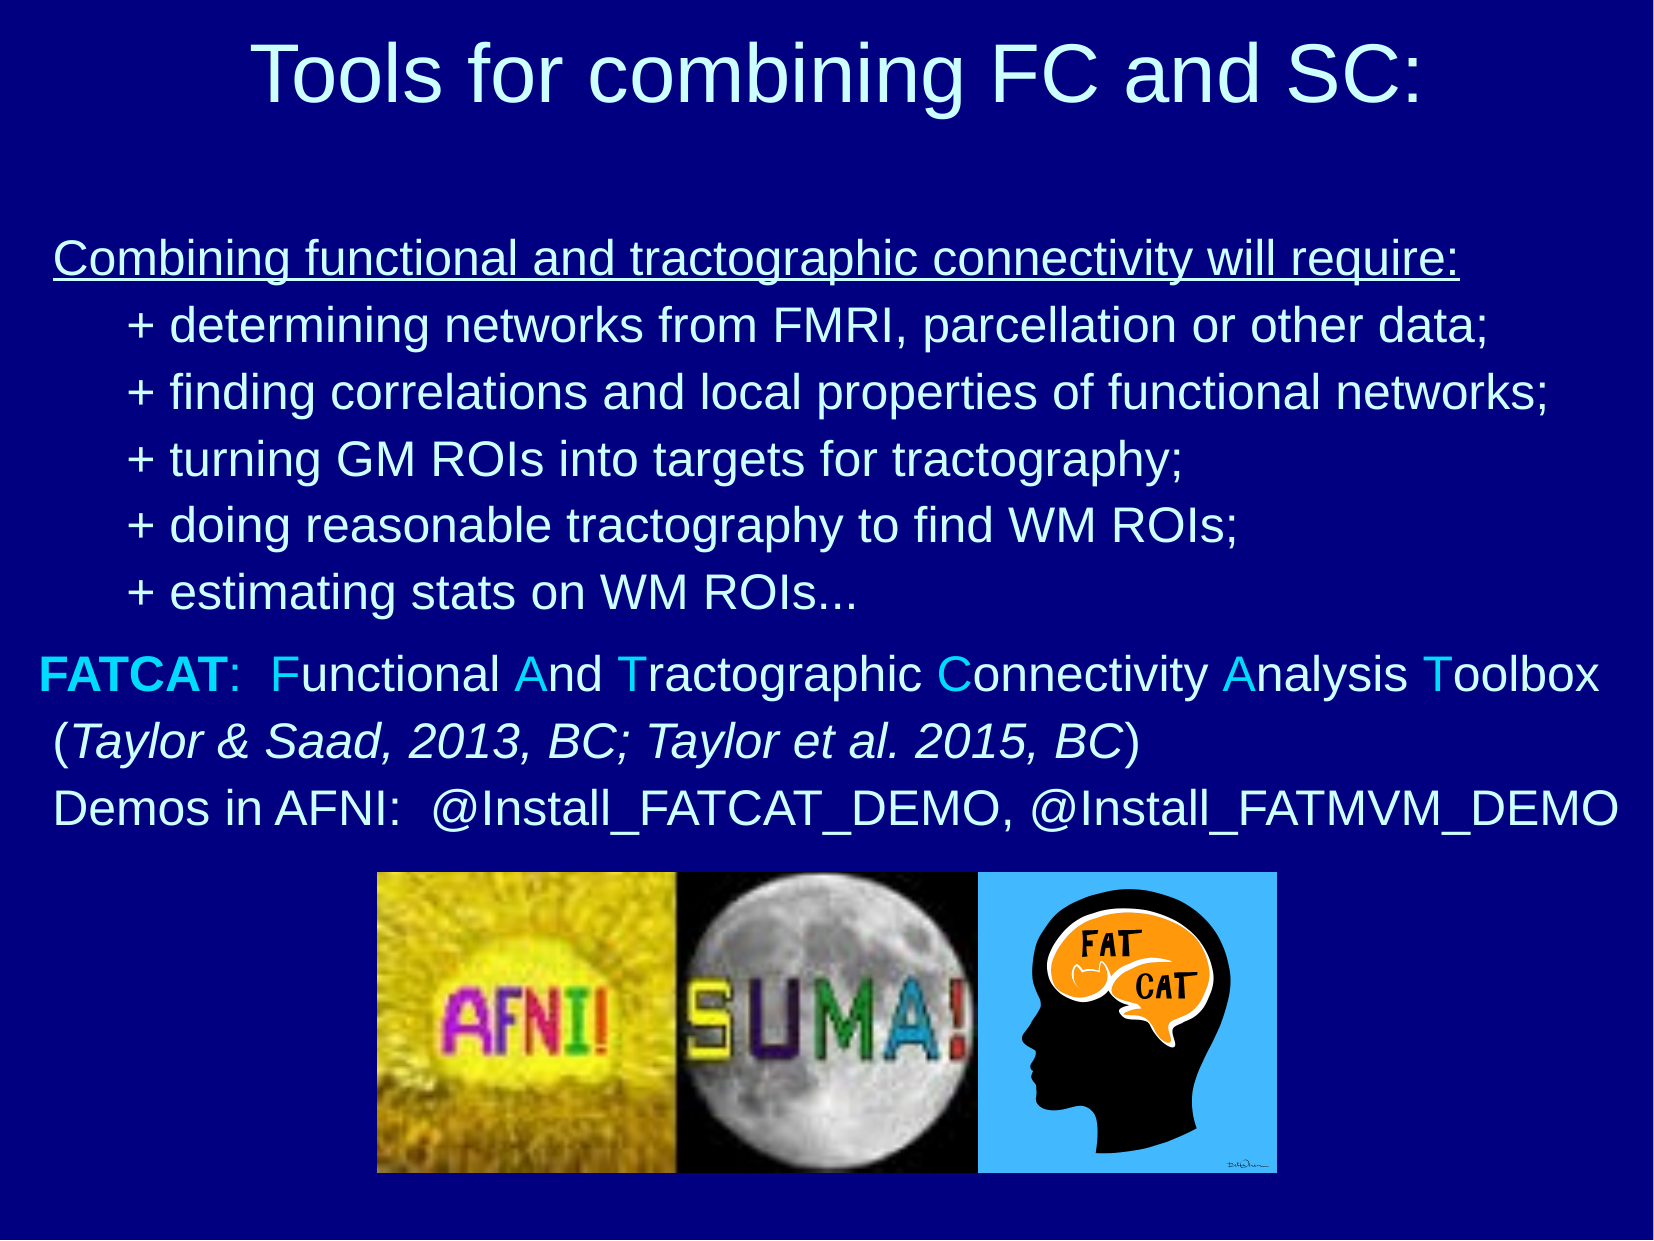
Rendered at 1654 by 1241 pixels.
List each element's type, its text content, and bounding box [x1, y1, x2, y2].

title Tools for combining FC and SC: [93, 6, 1582, 142]
text_box Combining functional and tractographic connectivity will require: + determining networks from FMRI, parcellation or other data; + finding correlations and local properties of functional networks; + turning GM ROIs into targets for tractography; + doing reasonable tractography to find WM ROIs; + estimating stats on WM ROIs... [37, 211, 1613, 617]
picture [377, 872, 1277, 1173]
text_box FATCAT: Functional And Tractographic Connectivity Analysis Toolbox (Taylor & Saad, 2013, BC; Taylor et al. 2015, BC) Demos in AFNI: @Install_FATCAT_DEMO, @Install_FATMVM_DEMO [23, 628, 1635, 833]
